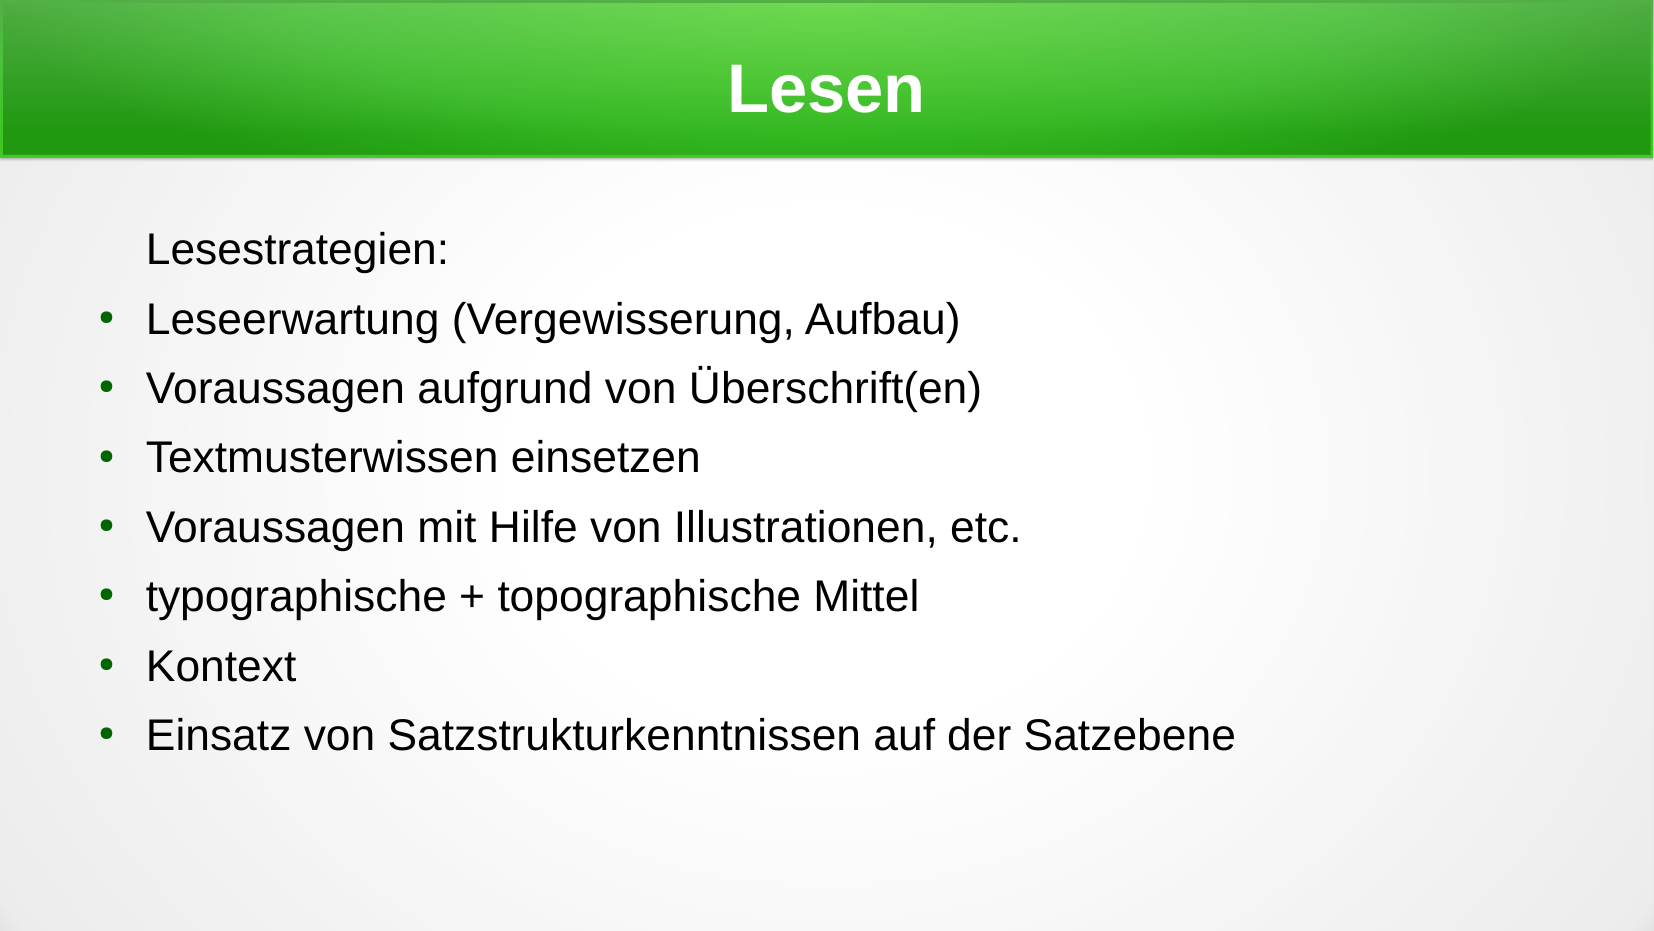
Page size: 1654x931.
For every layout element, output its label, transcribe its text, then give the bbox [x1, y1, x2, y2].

title Lesen [82, 35, 1571, 142]
list Lesestrategien: Leseerwartung (Vergewisserung, Aufbau) Voraussagen aufgrund von Überschrift(en) Textmusterwissen einsetzen Voraussagen mit Hilfe von Illustrationen, etc. typographische + topographische Mittel Kontext Einsatz von Satzstrukturkenntnissen auf der Satzebene [82, 224, 1571, 764]
